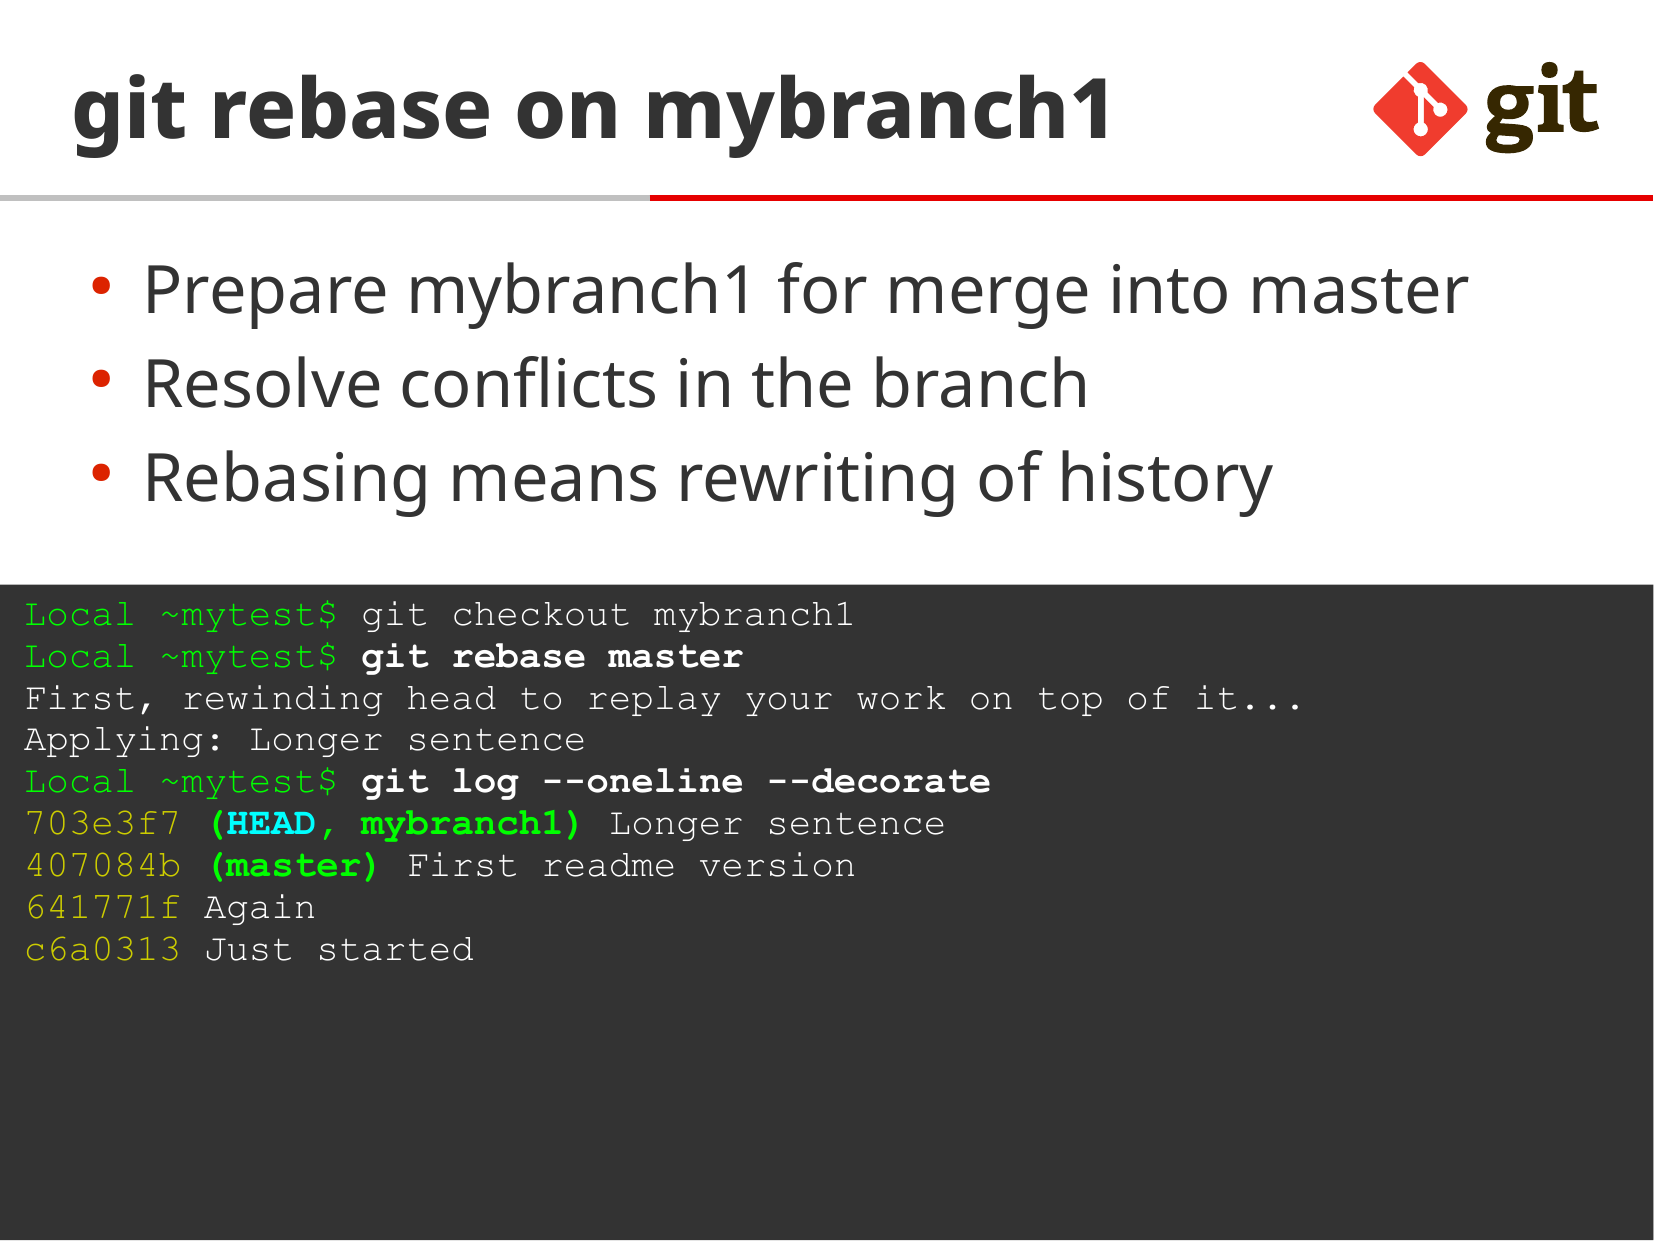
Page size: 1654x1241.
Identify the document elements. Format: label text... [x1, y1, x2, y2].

title git rebase on mybranch1 [56, 36, 1546, 175]
text_box Local ~mytest$ git checkout mybranch1 Local ~mytest$ git rebase master First, rewinding head to replay your work on top of it... Applying: Longer sentence Local ~mytest$ git log --oneline --decorate 703e3f7 (HEAD, mybranch1) Longer sentence 407084b (master) First readme version 641771f Again c6a0313 Just started [0, 584, 1654, 1241]
list Prepare mybranch1 for merge into master Resolve conflicts in the branch Rebasing means rewriting of history [56, 239, 1595, 522]
